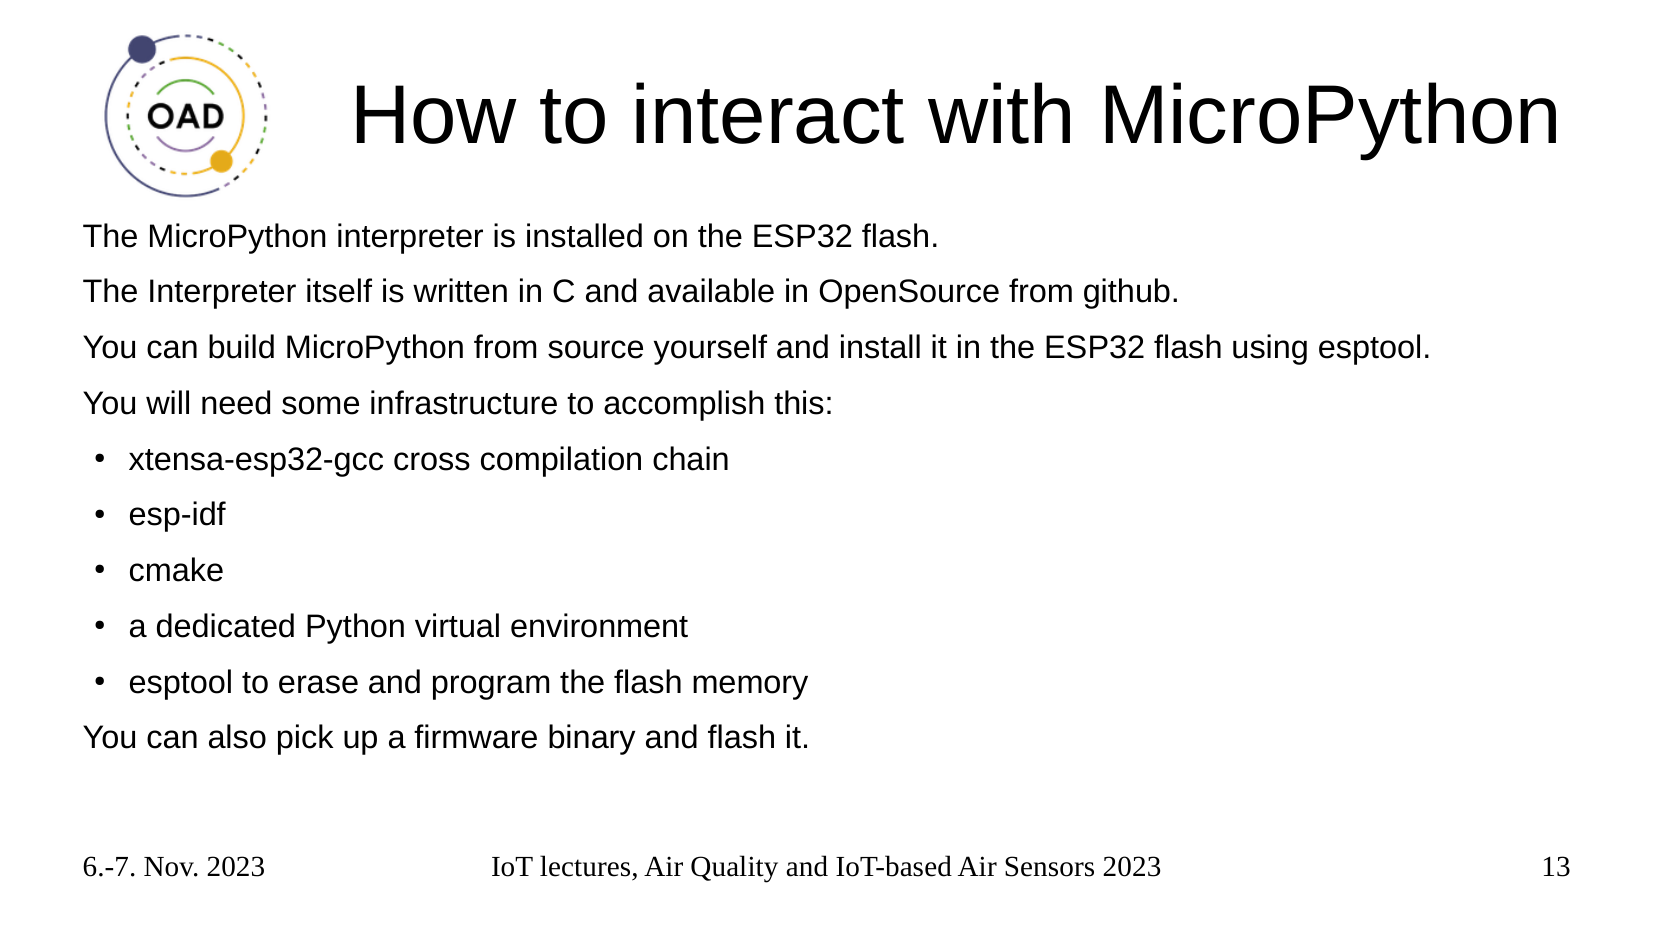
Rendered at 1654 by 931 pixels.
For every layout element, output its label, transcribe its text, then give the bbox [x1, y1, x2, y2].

list The MicroPython interpreter is installed on the ESP32 flash. The Interpreter itself is written in C and available in OpenSource from github. You can build MicroPython from source yourself and install it in the ESP32 flash using esptool. You will need some infrastructure to accomplish this: xtensa-esp32-gcc cross compilation chain esp-idf cmake a dedicated Python virtual environment esptool to erase and program the flash memory You can also pick up a firmware binary and flash it. [82, 217, 1571, 757]
title How to interact with MicroPython [300, 12, 1613, 218]
picture [64, 20, 300, 218]
